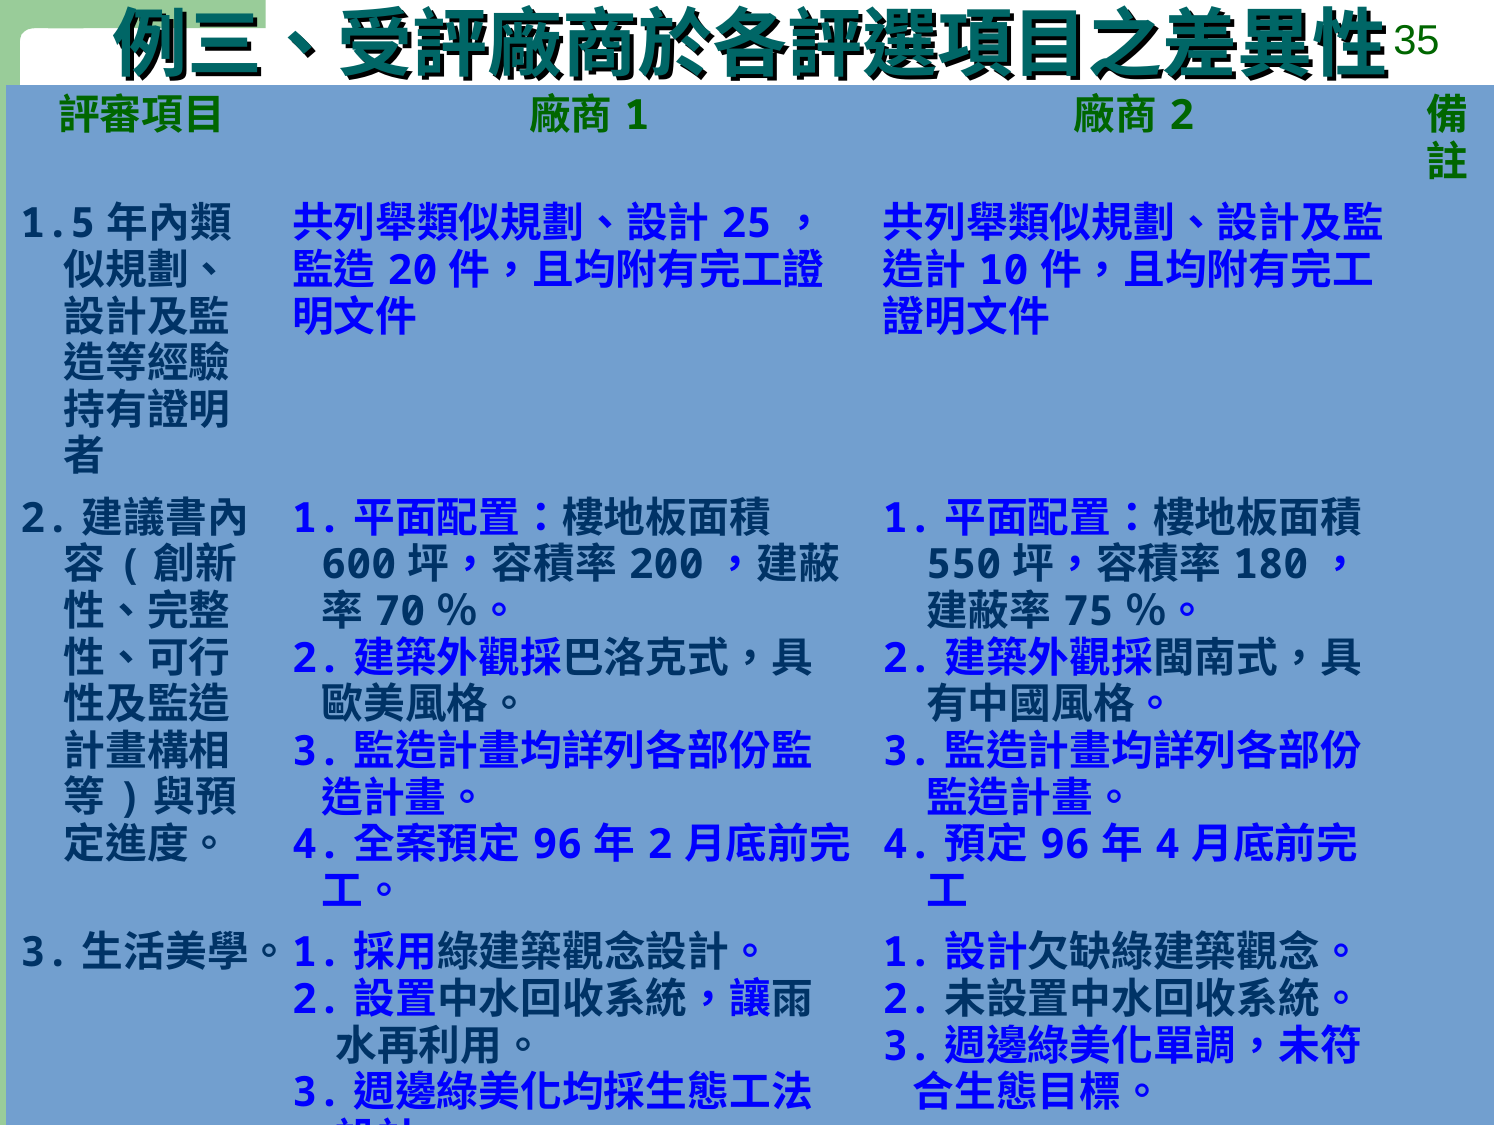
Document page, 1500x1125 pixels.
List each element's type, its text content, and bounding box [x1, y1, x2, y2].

table_cell 2.建議書內容(創新性、完整性、可行性及監造計畫構相等)與預定進度。 [6, 488, 277, 922]
table_header 廠商1 [277, 85, 868, 193]
table_cell 1.採用綠建築觀念設計。 2.設置中水回收系統，讓雨水再利用。 3.週邊綠美化均採生態工法設計 [277, 922, 868, 1125]
table_cell 1.平面配置：樓地板面積550坪，容積率180，建蔽率75％。 2.建築外觀採閩南式，具有中國風格。 3.監造計畫均詳列各部份監造計畫。 4.預定96年4月底前完工 [868, 488, 1400, 922]
table_cell 1.5年內類似規劃、設計及監造等經驗持有證明者 [6, 193, 277, 488]
table_cell 3.生活美學。 [6, 922, 277, 1125]
table_cell 共列舉類似規劃、設計及監造計10件，且均附有完工證明文件 [868, 193, 1400, 488]
table_cell [1400, 193, 1494, 488]
table_header 評審項目 [6, 85, 277, 193]
table_cell 1.設計欠缺綠建築觀念。 2.未設置中水回收系統。 3.週邊綠美化單調，未符合生態目標。 [868, 922, 1400, 1125]
table_header 備註 [1400, 85, 1494, 193]
table_cell [1400, 488, 1494, 922]
table_header 廠商2 [868, 85, 1400, 193]
table_cell 1.平面配置：樓地板面積600坪，容積率200，建蔽率70％。 2.建築外觀採巴洛克式，具歐美風格。 3.監造計畫均詳列各部份監造計畫。 4.全案預定96年2月底前完工。 [277, 488, 868, 922]
table_cell 共列舉類似規劃、設計25，監造20件，且均附有完工證明文件 [277, 193, 868, 488]
title 例三、受評廠商於各評選項目之差異性 [0, 0, 1500, 79]
table_cell [1400, 922, 1494, 1125]
